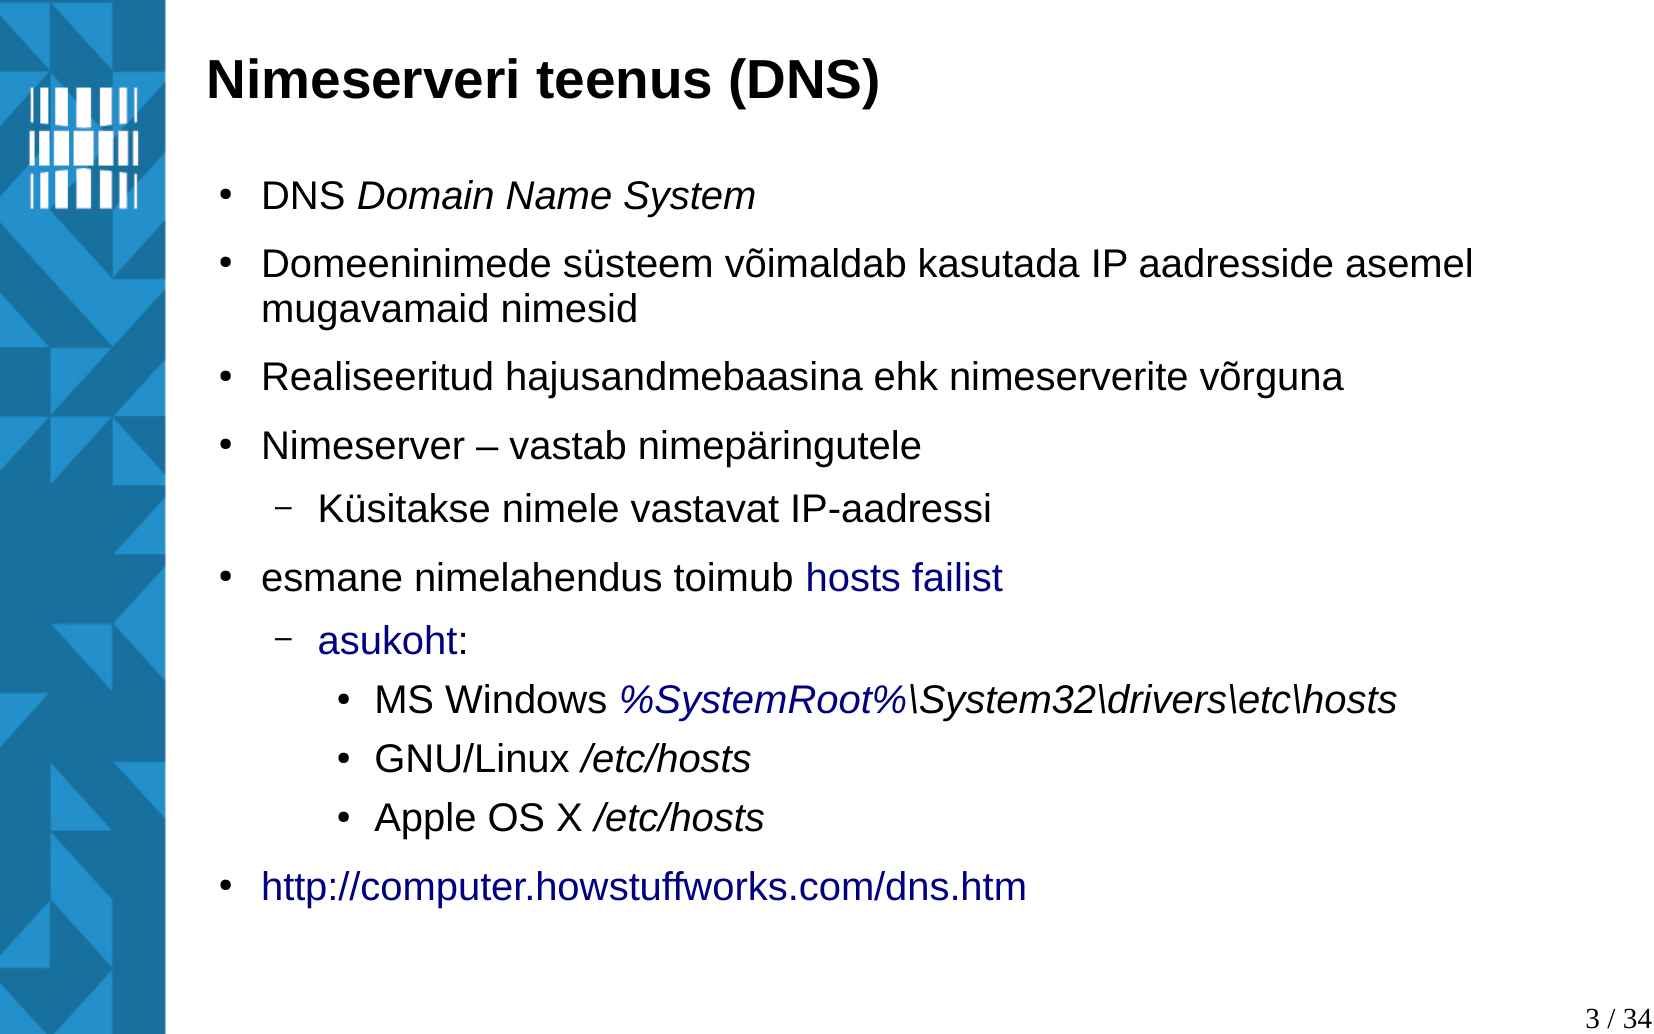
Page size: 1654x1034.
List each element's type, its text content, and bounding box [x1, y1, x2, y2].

list DNS Domain Name System Domeeninimede süsteem võimaldab kasutada IP aadresside asemel mugavamaid nimesid Realiseeritud hajusandmebaasina ehk nimeserverite võrguna Nimeserver – vastab nimepäringutele Küsitakse nimele vastavat IP-aadressi esmane nimelahendus toimub hosts failist asukoht: MS Windows %SystemRoot%\System32\drivers\etc\hosts GNU/Linux /etc/hosts Apple OS X /etc/hosts http://computer.howstuffworks.com/dns.htm [204, 172, 1595, 916]
title Nimeserveri teenus (DNS) [206, 28, 1536, 131]
